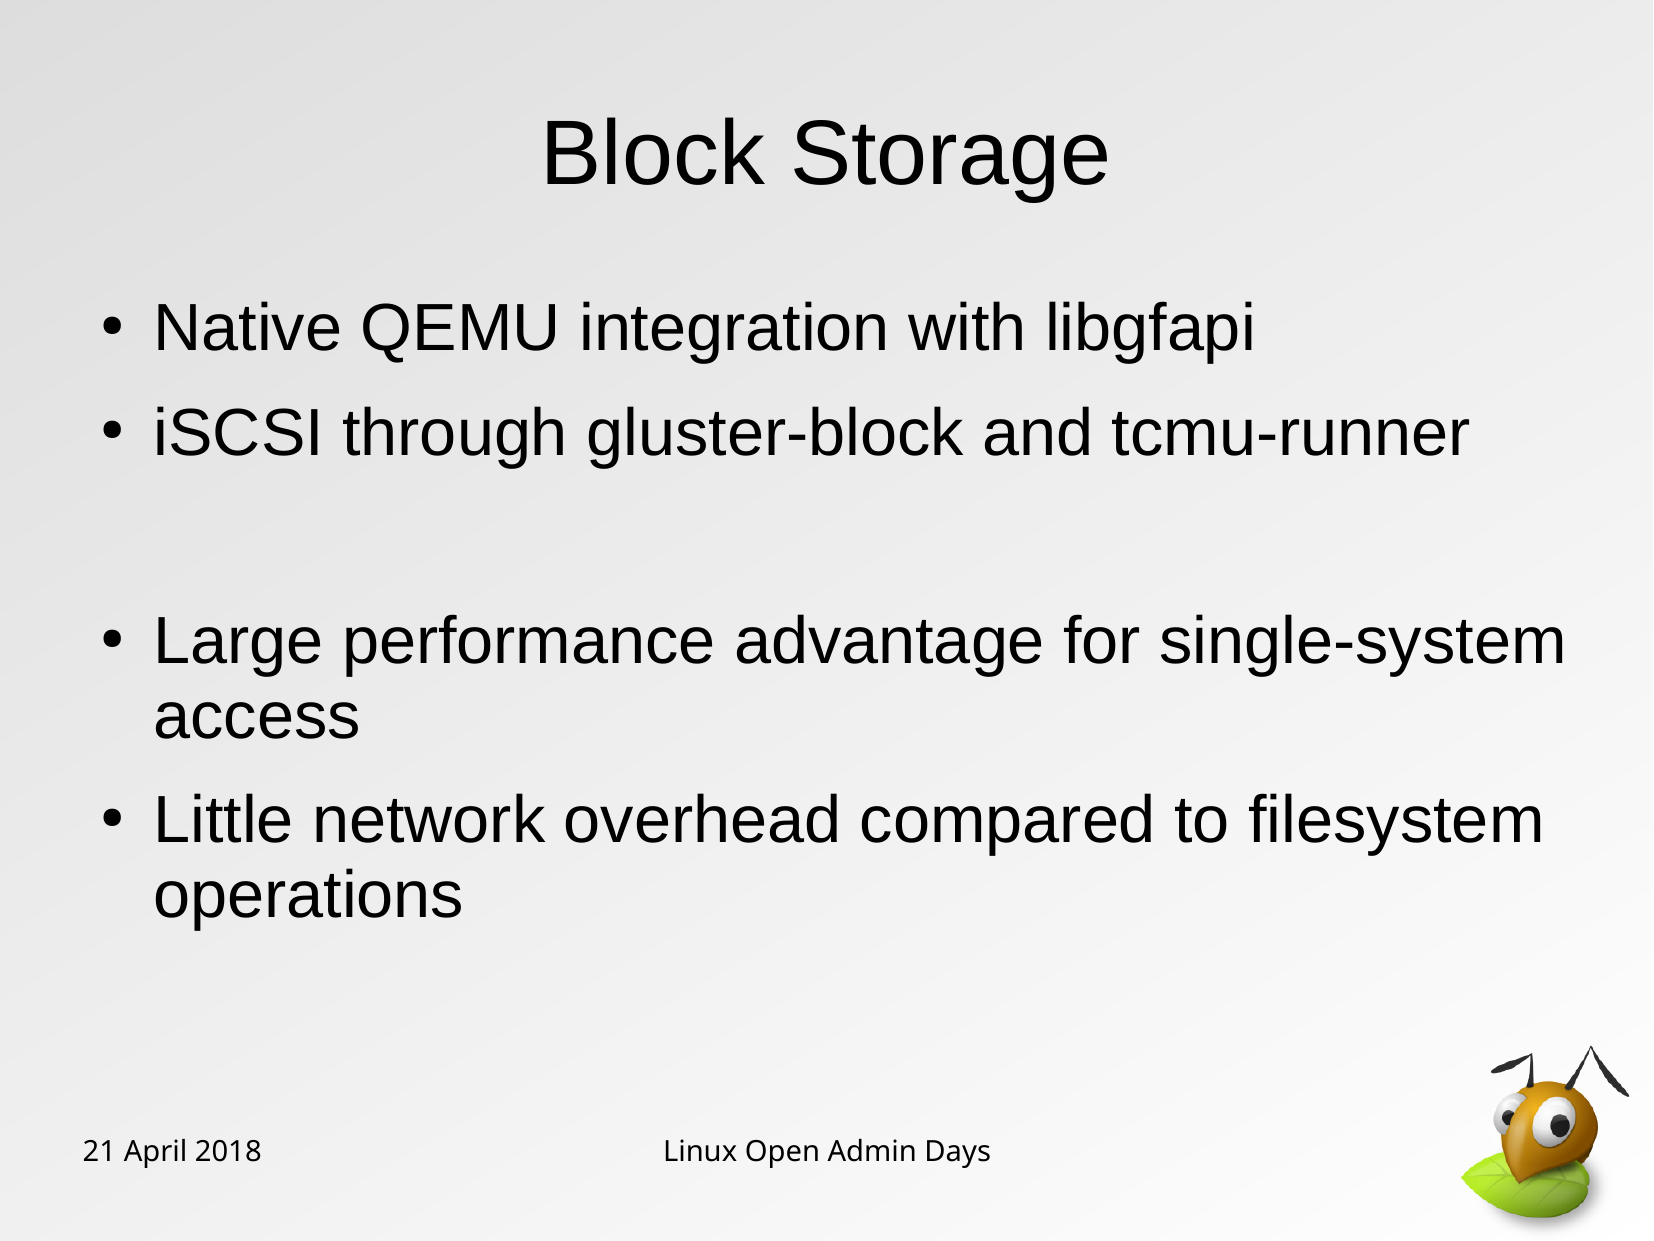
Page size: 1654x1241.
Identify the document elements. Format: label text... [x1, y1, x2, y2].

picture [1432, 1037, 1653, 1241]
list Native QEMU integration with libgfapi iSCSI through gluster-block and tcmu-runner Large performance advantage for single-system access Little network overhead compared to filesystem operations [82, 290, 1571, 1010]
title Block Storage [82, 49, 1571, 257]
